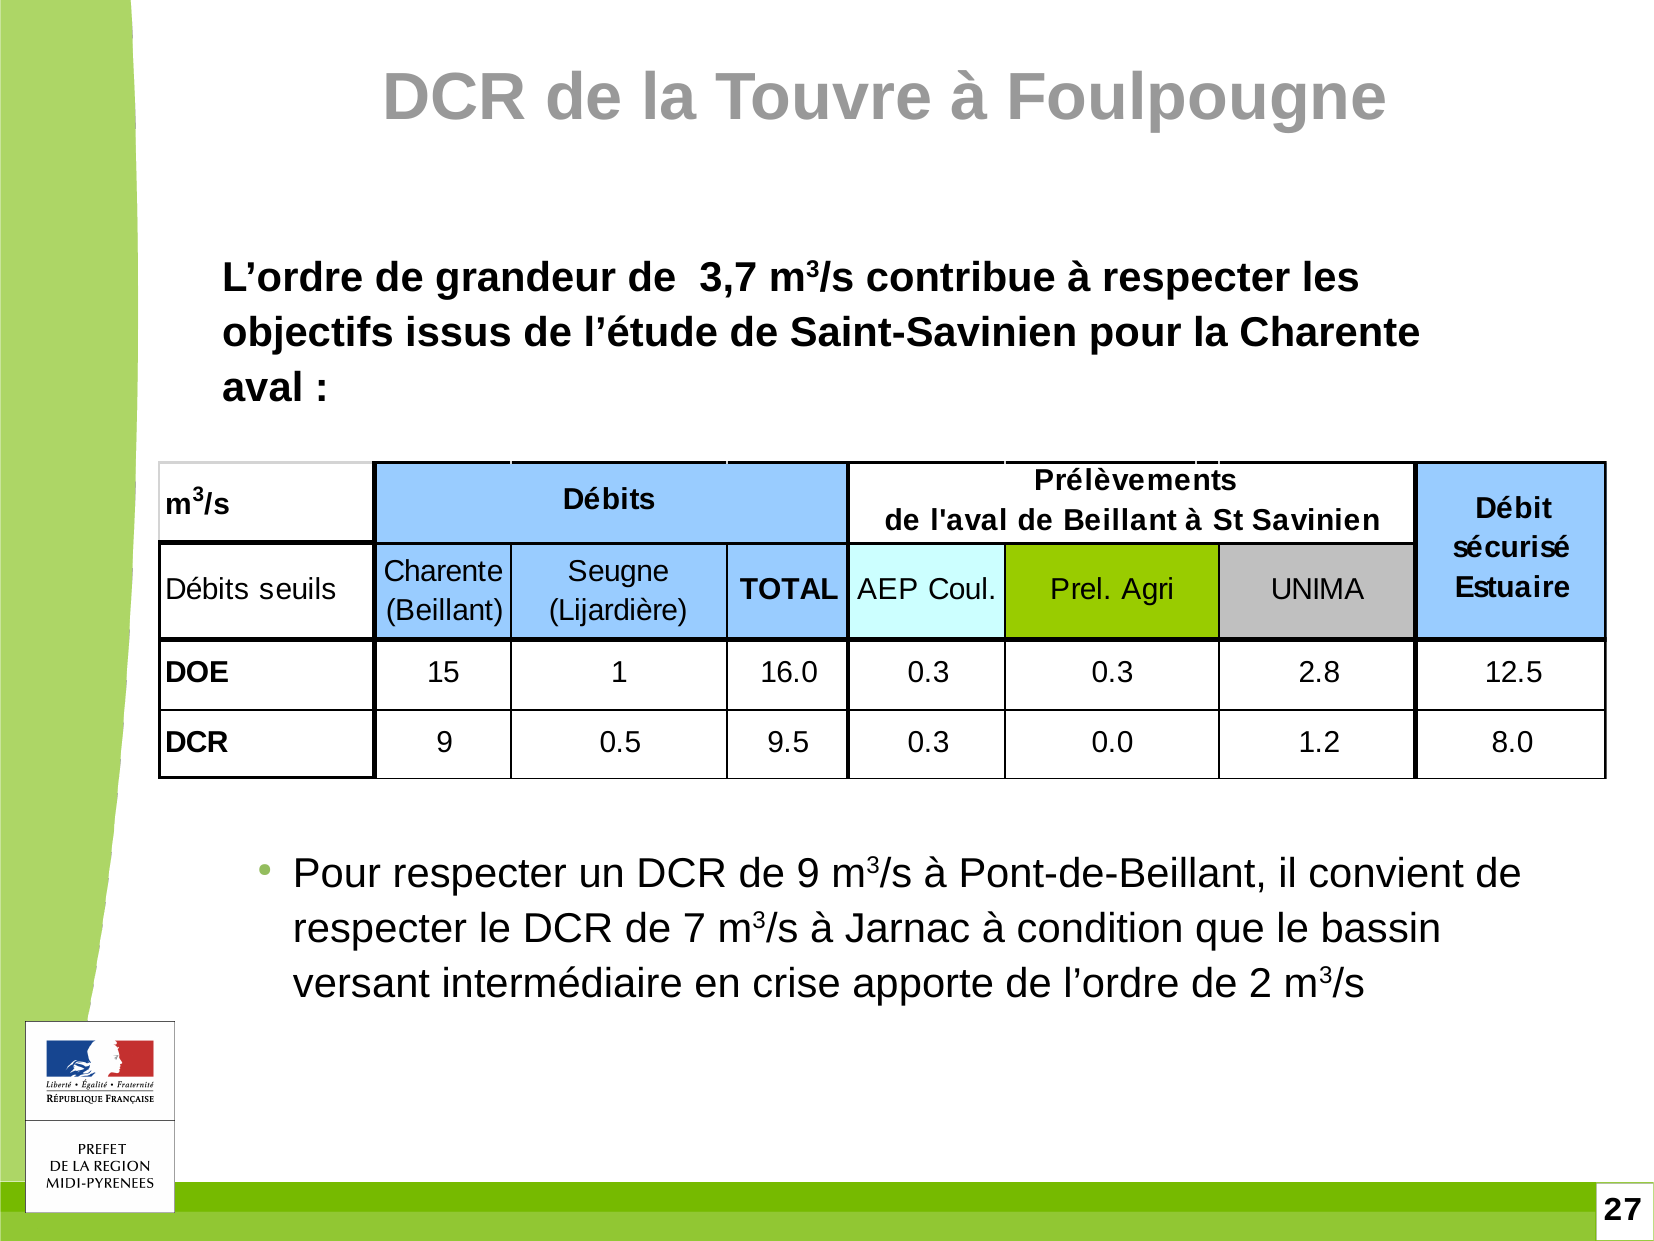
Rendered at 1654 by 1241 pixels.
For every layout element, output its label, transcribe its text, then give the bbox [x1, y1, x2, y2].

picture [0, 0, 1654, 1241]
text_box L’ordre de grandeur de 3,7 m3/s contribue à respecter les objectifs issus de l’étude de Saint-Savinien pour la Charente aval : Pour respecter un DCR de 9 m3/s à Pont-de-Beillant, il convient de respecter le DCR de 7 m3/s à Jarnac à condition que le bassin versant intermédiaire en crise apporte de l’ordre de 2 m3/s [207, 781, 1541, 1095]
title DCR de la Touvre à Foulpougne [178, 0, 1592, 193]
text_box L’ordre de grandeur de 3,7 m3/s contribue à respecter les objectifs issus de l’étude de Saint-Savinien pour la Charente aval : Pour respecter un DCR de 9 m3/s à Pont-de-Beillant, il convient de respecter le DCR de 7 m3/s à Jarnac à condition que le bassin versant intermédiaire en crise apporte de l’ordre de 2 m3/s [207, 161, 1541, 461]
